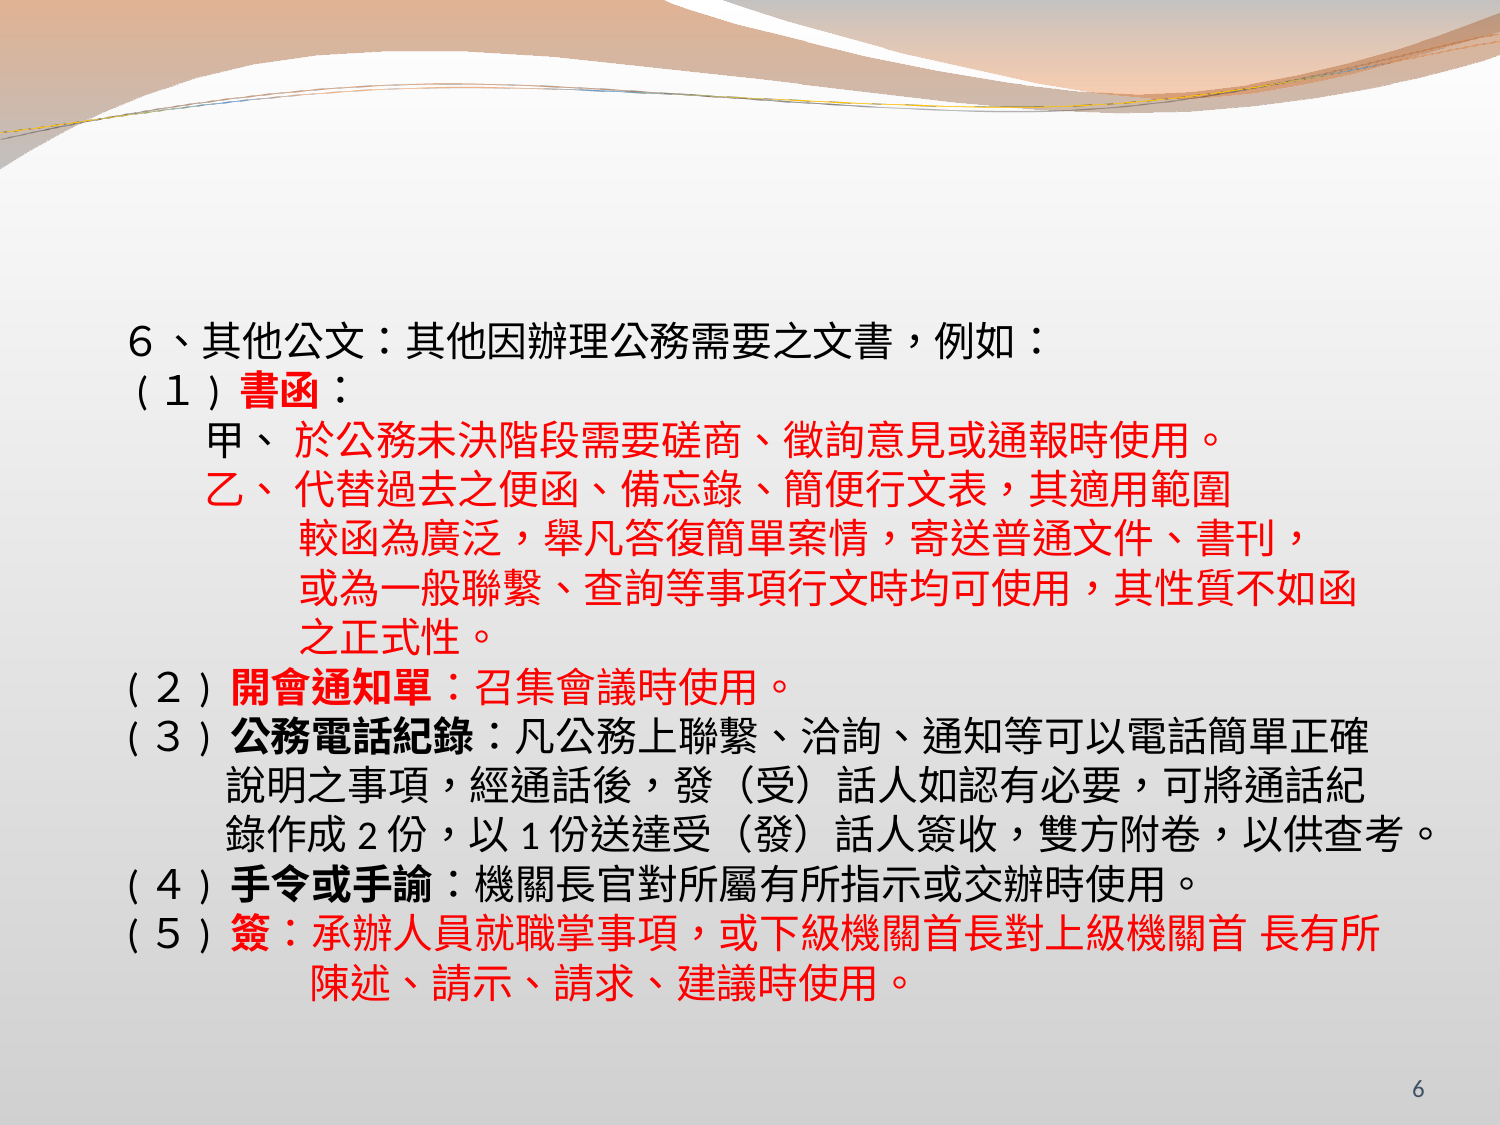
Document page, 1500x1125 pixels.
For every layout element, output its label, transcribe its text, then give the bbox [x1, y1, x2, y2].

list ６、其他公文：其他因辦理公務需要之文書，例如： (１) 書函： 甲、 於公務未決階段需要磋商、徵詢意見或通報時使用。 乙、 代替過去之便函、備忘錄、簡便行文表，其適用範圍 較函為廣泛，舉凡答復簡單案情，寄送普通文件、書刊， 或為一般聯繫、查詢等事項行文時均可使用，其性質不如函 之正式性。 (２) 開會通知單：召集會議時使用。 (３) 公務電話紀錄：凡公務上聯繫、洽詢、通知等可以電話簡單正確 說明之事項，經通話後，發（受）話人如認有必要，可將通話紀 錄作成2份，以1份送達受（發）話人簽收，雙方附卷，以供查考。 (４) 手令或手諭：機關長官對所屬有所指示或交辦時使用。 (５) 簽：承辦人員就職掌事項，或下級機關首長對上級機關首 長有所 陳述、請示、請求、建議時使用。 [75, 317, 1426, 1038]
text_box <編號> [1299, 1042, 1426, 1103]
picture [0, 33, 1500, 140]
